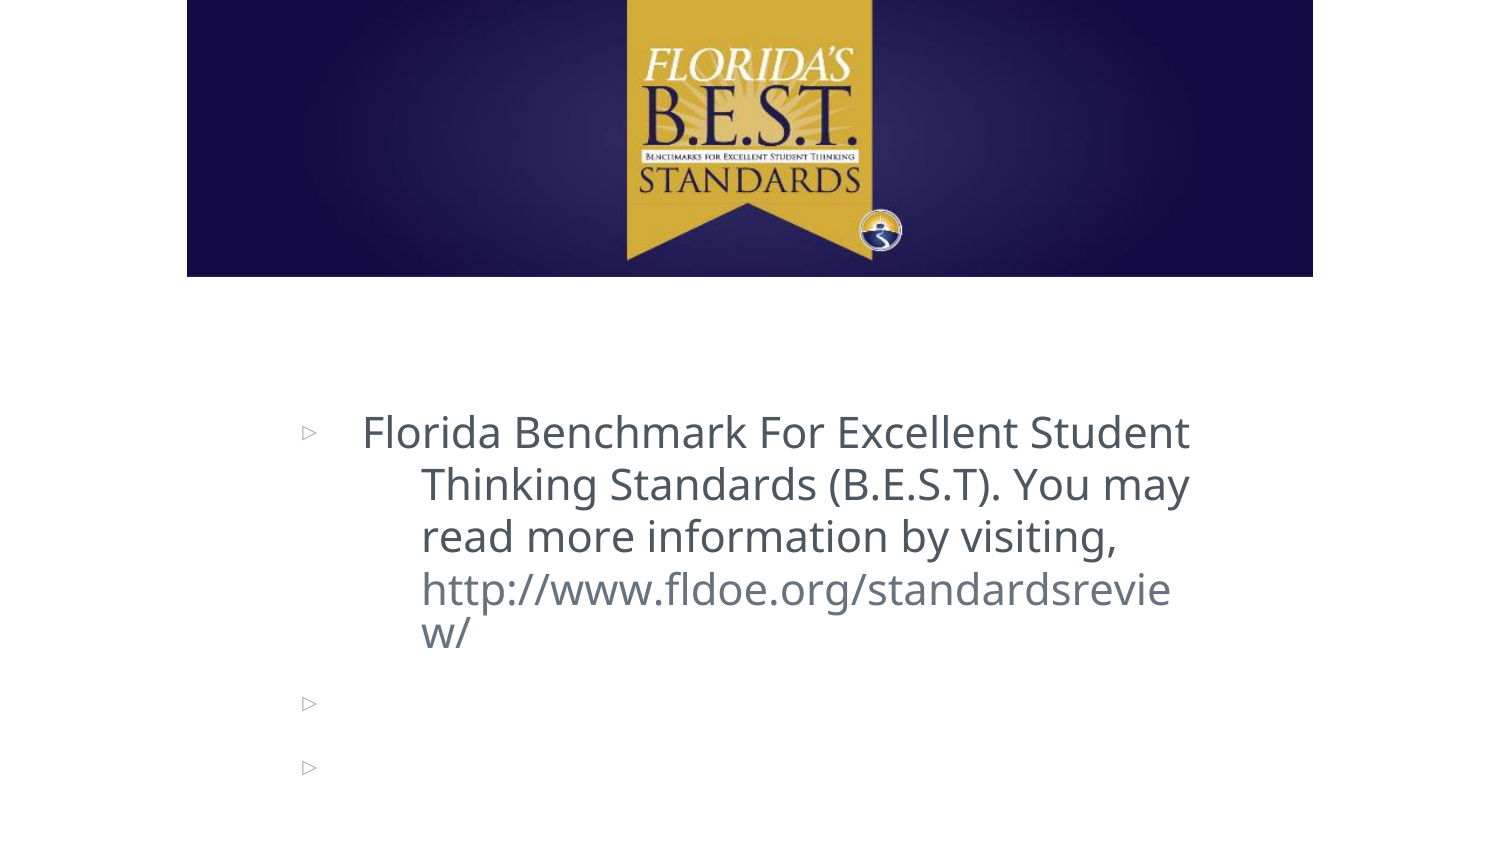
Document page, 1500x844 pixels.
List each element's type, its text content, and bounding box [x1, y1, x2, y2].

list Florida Benchmark For Excellent Student Thinking Standards (B.E.S.T). You may read more information by visiting, http://www.fldoe.org/standardsreview/ [263, 325, 1215, 689]
picture [187, 0, 1313, 277]
